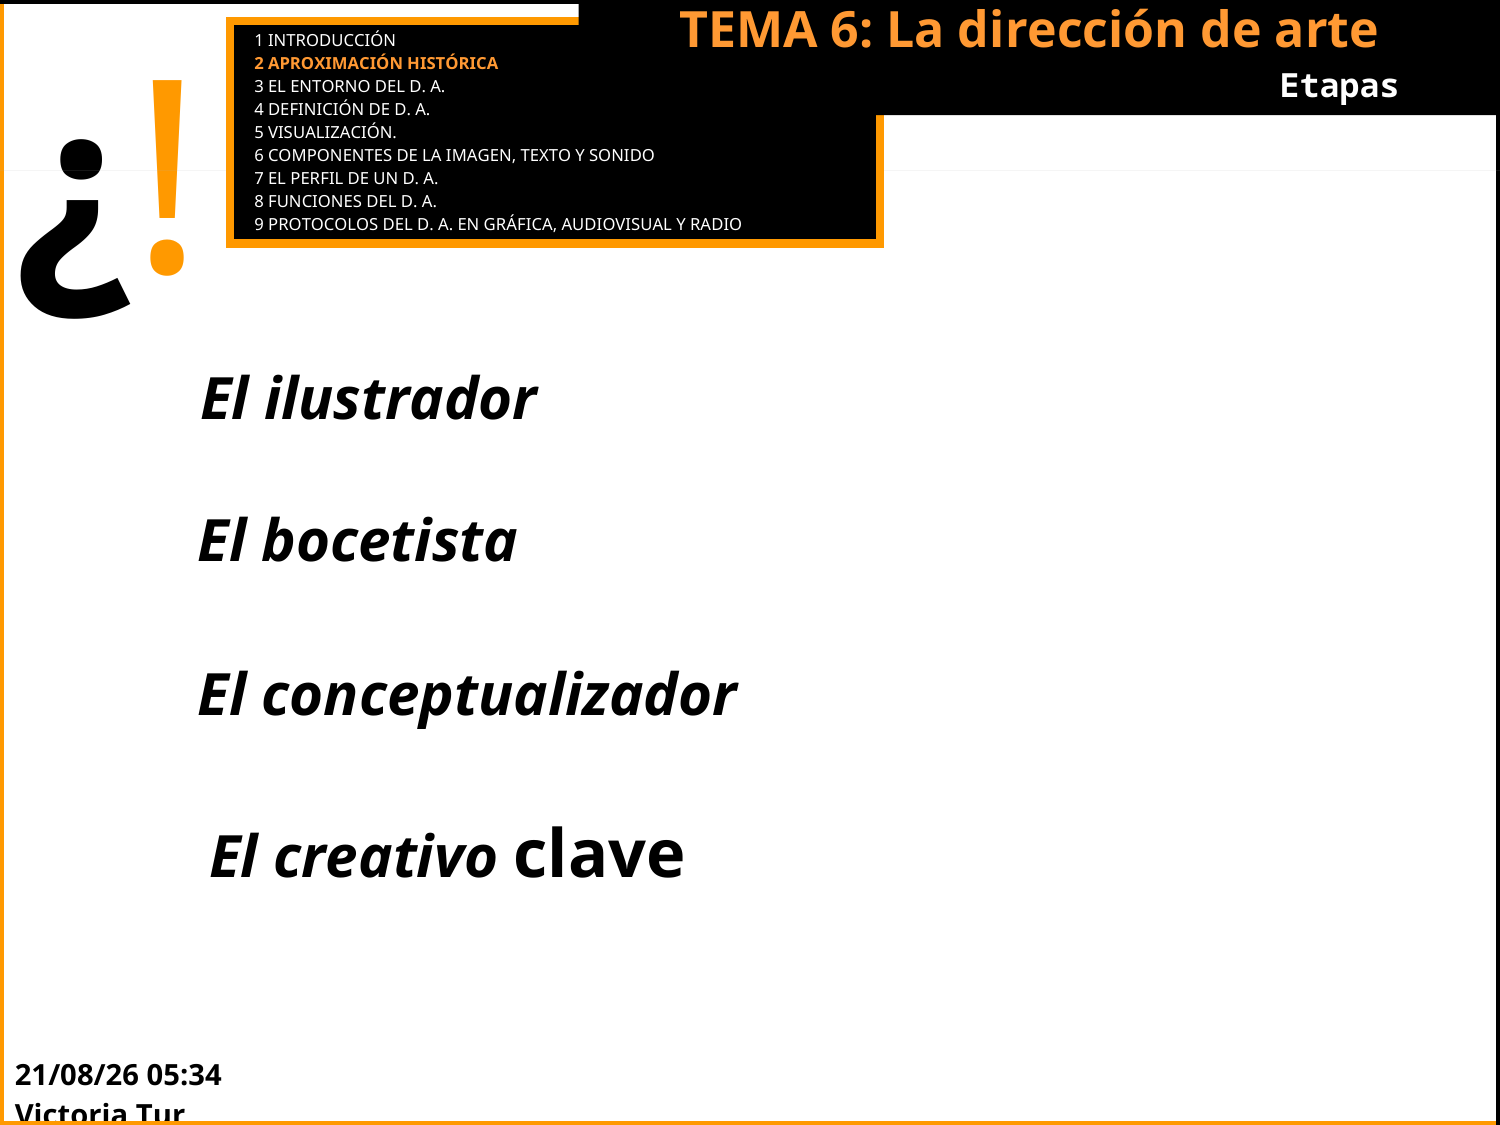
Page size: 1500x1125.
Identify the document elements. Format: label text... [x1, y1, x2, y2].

text_box TEMA 6: La dirección de arte Etapas [578, 0, 1500, 116]
text_box El ilustrador [185, 349, 1199, 457]
list El bocetista [183, 491, 606, 599]
text_box 1 INTRODUCCIÓN 2 APROXIMACIÓN HISTÓRICA 3 EL ENTORNO DEL D. A. 4 DEFINICIÓN DE D. A. 5 VISUALIZACIÓN. 6 COMPONENTES DE LA IMAGEN, TEXTO Y SONIDO 7 EL PERFIL DE UN D. A. 8 FUNCIONES DEL D. A. 9 PROTOCOLOS DEL D. A. EN GRÁFICA, AUDIOVISUAL Y RADIO [230, 20, 880, 244]
text_box El creativo clave [194, 798, 821, 906]
text_box El conceptualizador [183, 645, 810, 752]
